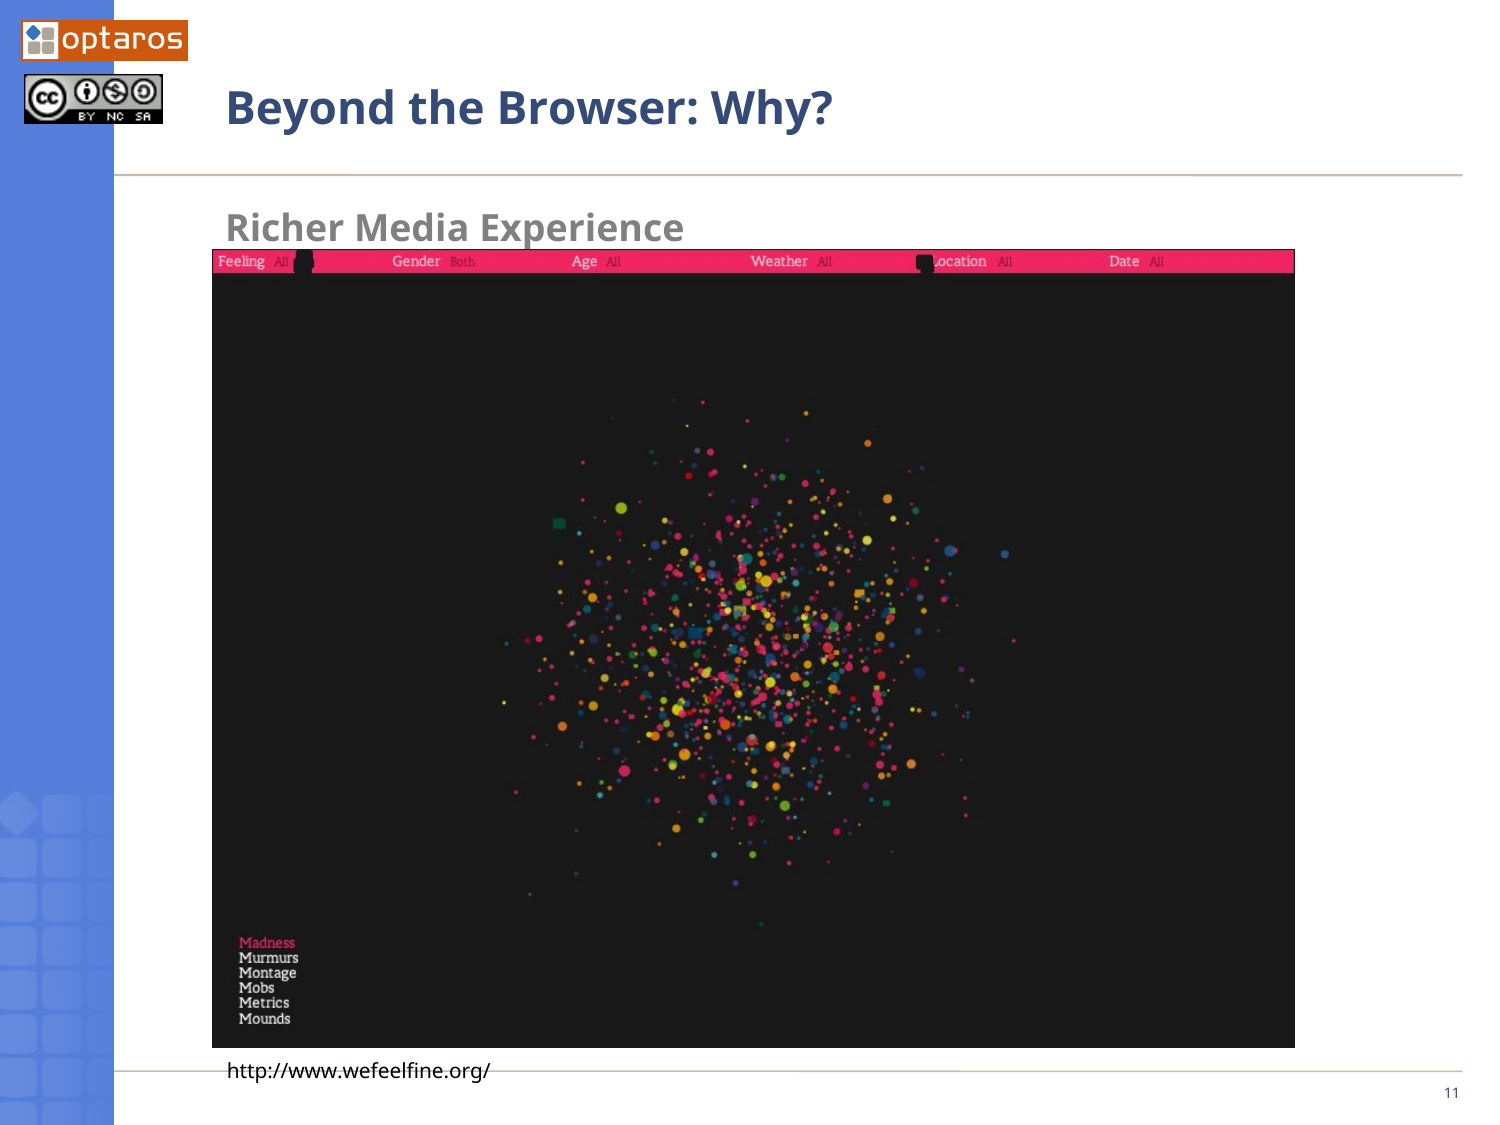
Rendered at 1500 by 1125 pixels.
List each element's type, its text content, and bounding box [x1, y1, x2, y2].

picture [212, 249, 1295, 1048]
picture [0, 0, 188, 1125]
title Beyond the Browser: Why? [224, 44, 1463, 168]
text_box http://www.wefeelfine.org/ [212, 1049, 506, 1118]
list Richer Media Experience [224, 200, 1463, 973]
